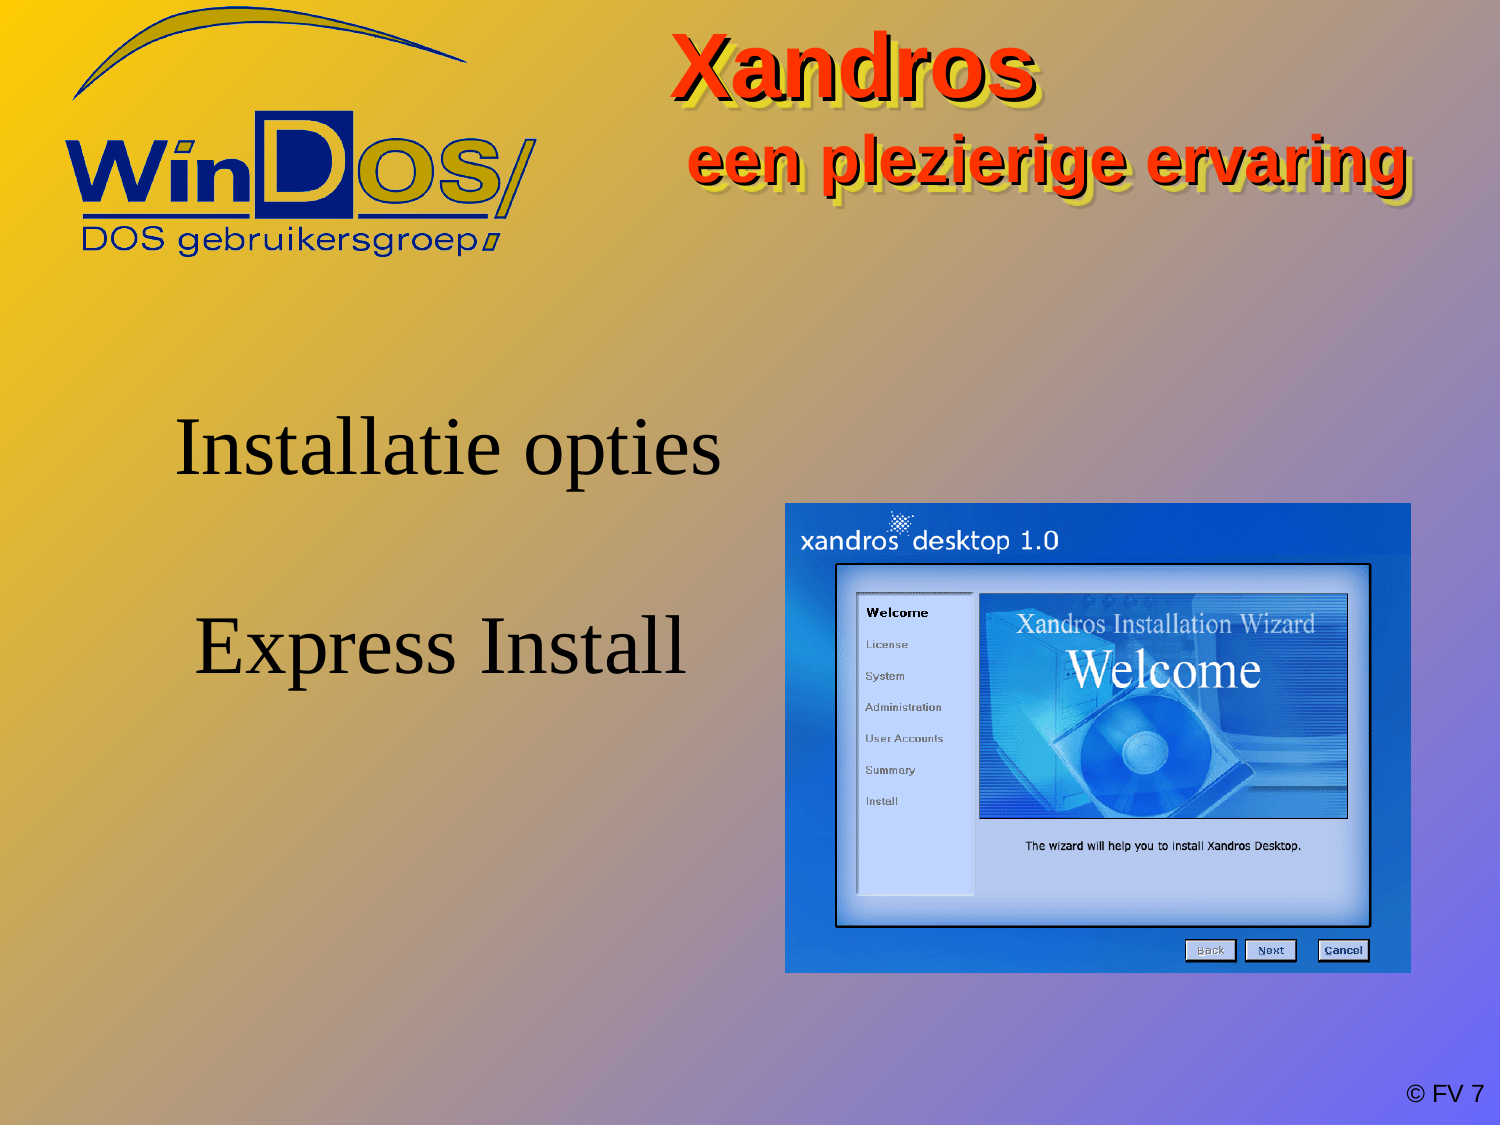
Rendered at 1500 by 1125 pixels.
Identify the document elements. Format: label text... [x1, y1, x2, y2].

picture [785, 503, 1411, 973]
text_box Installatie opties Express Install [159, 385, 790, 701]
text_box Xandros een plezierige ervaring [595, 0, 1500, 205]
picture [65, 6, 537, 264]
text_box © FV <getal> [1352, 1070, 1500, 1125]
